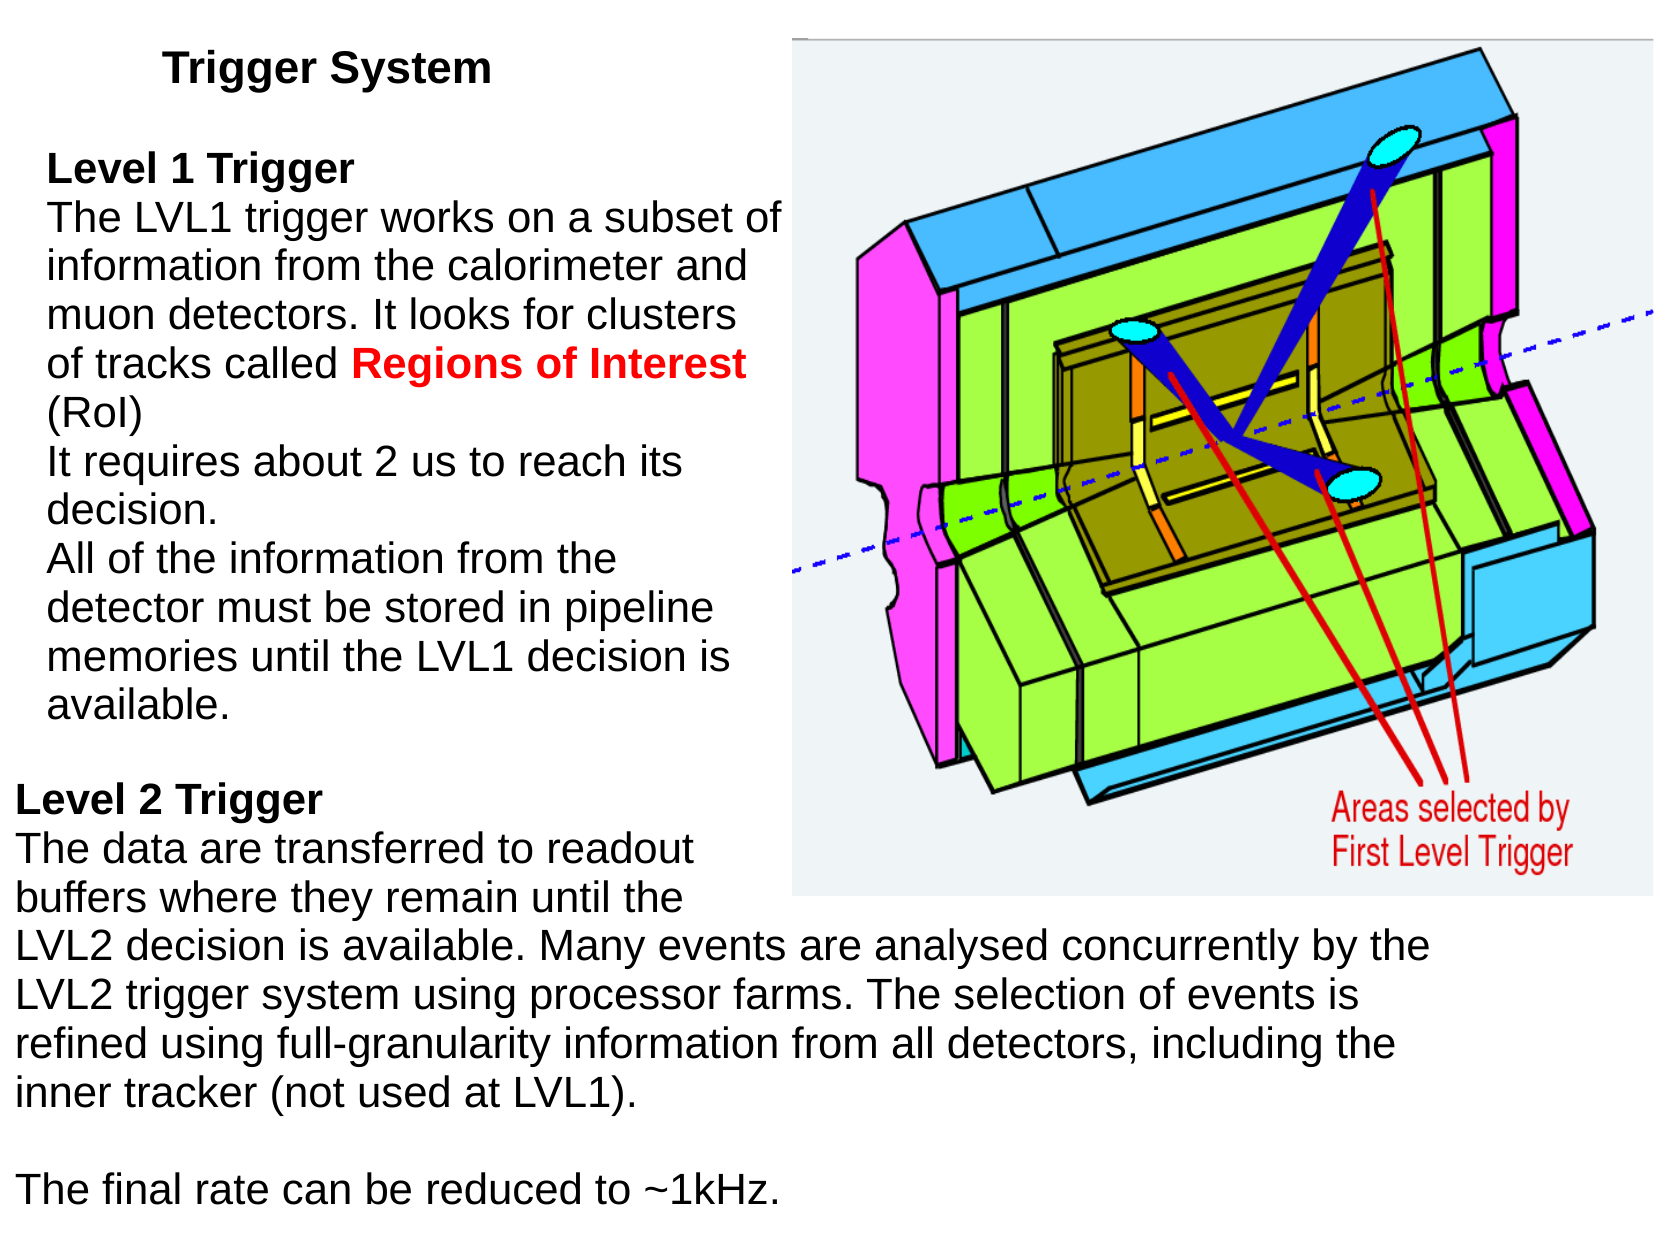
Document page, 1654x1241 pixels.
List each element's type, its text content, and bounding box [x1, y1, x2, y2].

text_box Level 1 Trigger The LVL1 trigger works on a subset of information from the calorimeter and muon detectors. It looks for clusters of tracks called Regions of Interest (RoI) It requires about 2 us to reach its decision. All of the information from the detector must be stored in pipeline memories until the LVL1 decision is available. [31, 136, 792, 739]
text_box Level 2 Trigger The data are transferred to readout buffers where they remain until the LVL2 decision is available. Many events are analysed concurrently by the LVL2 trigger system using processor farms. The selection of events is refined using full-granularity information from all detectors, including the inner tracker (not used at LVL1). The final rate can be reduced to ~1kHz. [0, 767, 1501, 1241]
picture [792, 38, 1654, 896]
text_box Trigger System [147, 34, 521, 113]
